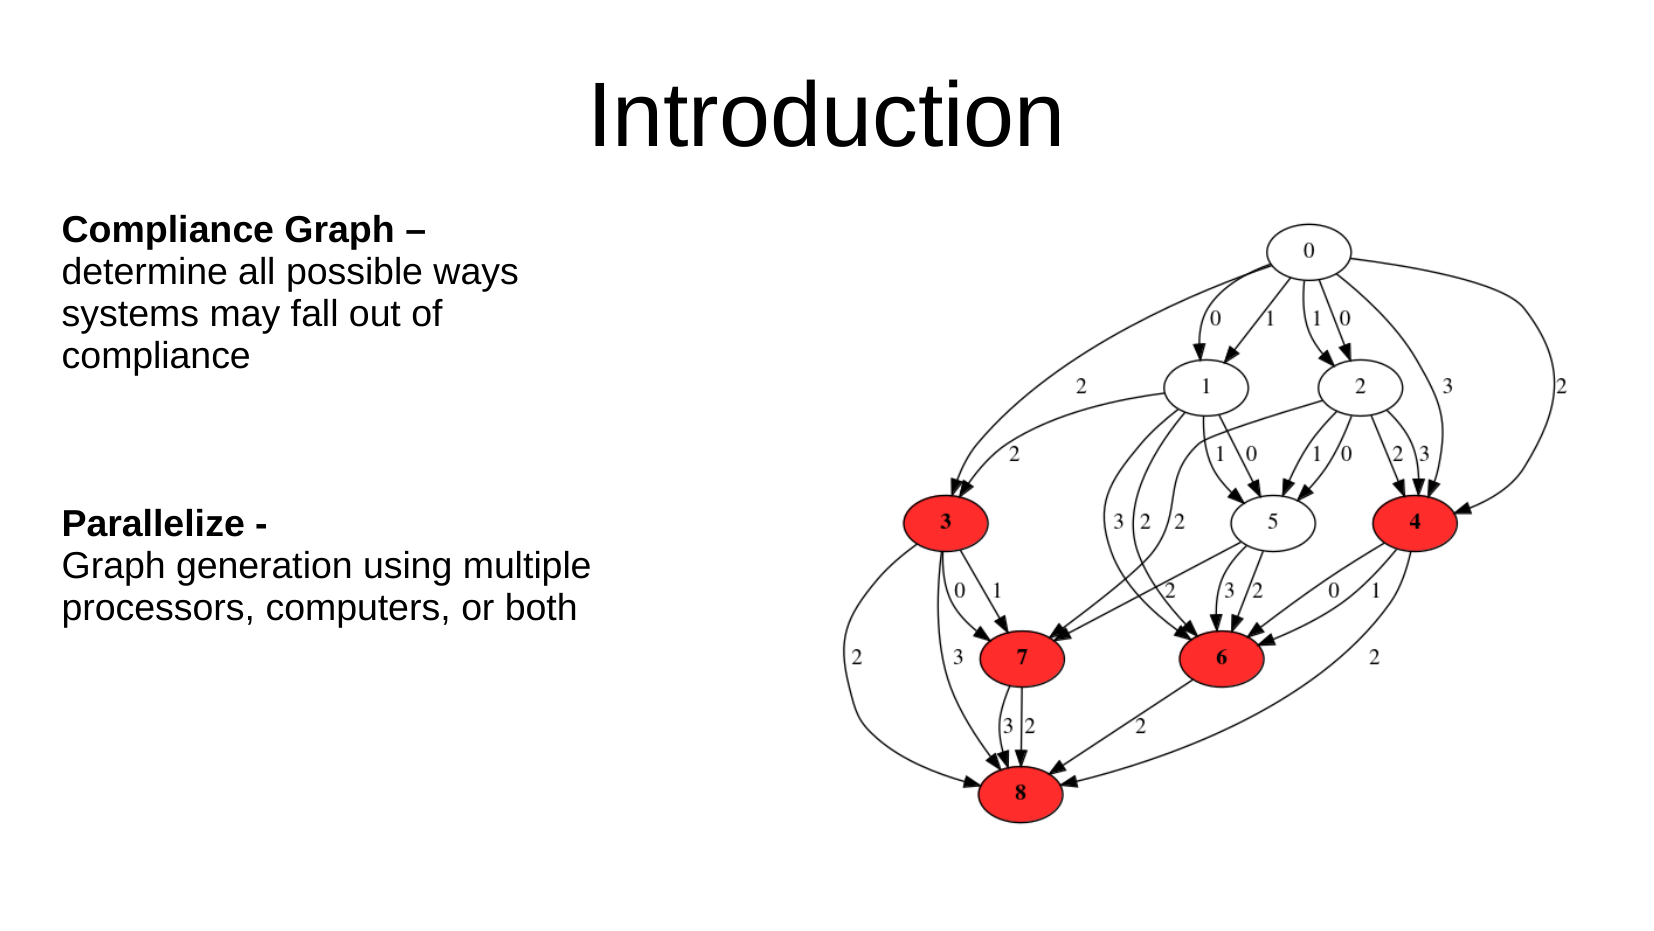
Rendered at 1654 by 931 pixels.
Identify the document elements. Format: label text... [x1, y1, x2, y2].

picture [836, 217, 1576, 829]
title Introduction [82, 37, 1571, 193]
text_box Compliance Graph – determine all possible ways systems may fall out of compliance Parallelize - Graph generation using multiple processors, computers, or both [46, 201, 638, 638]
